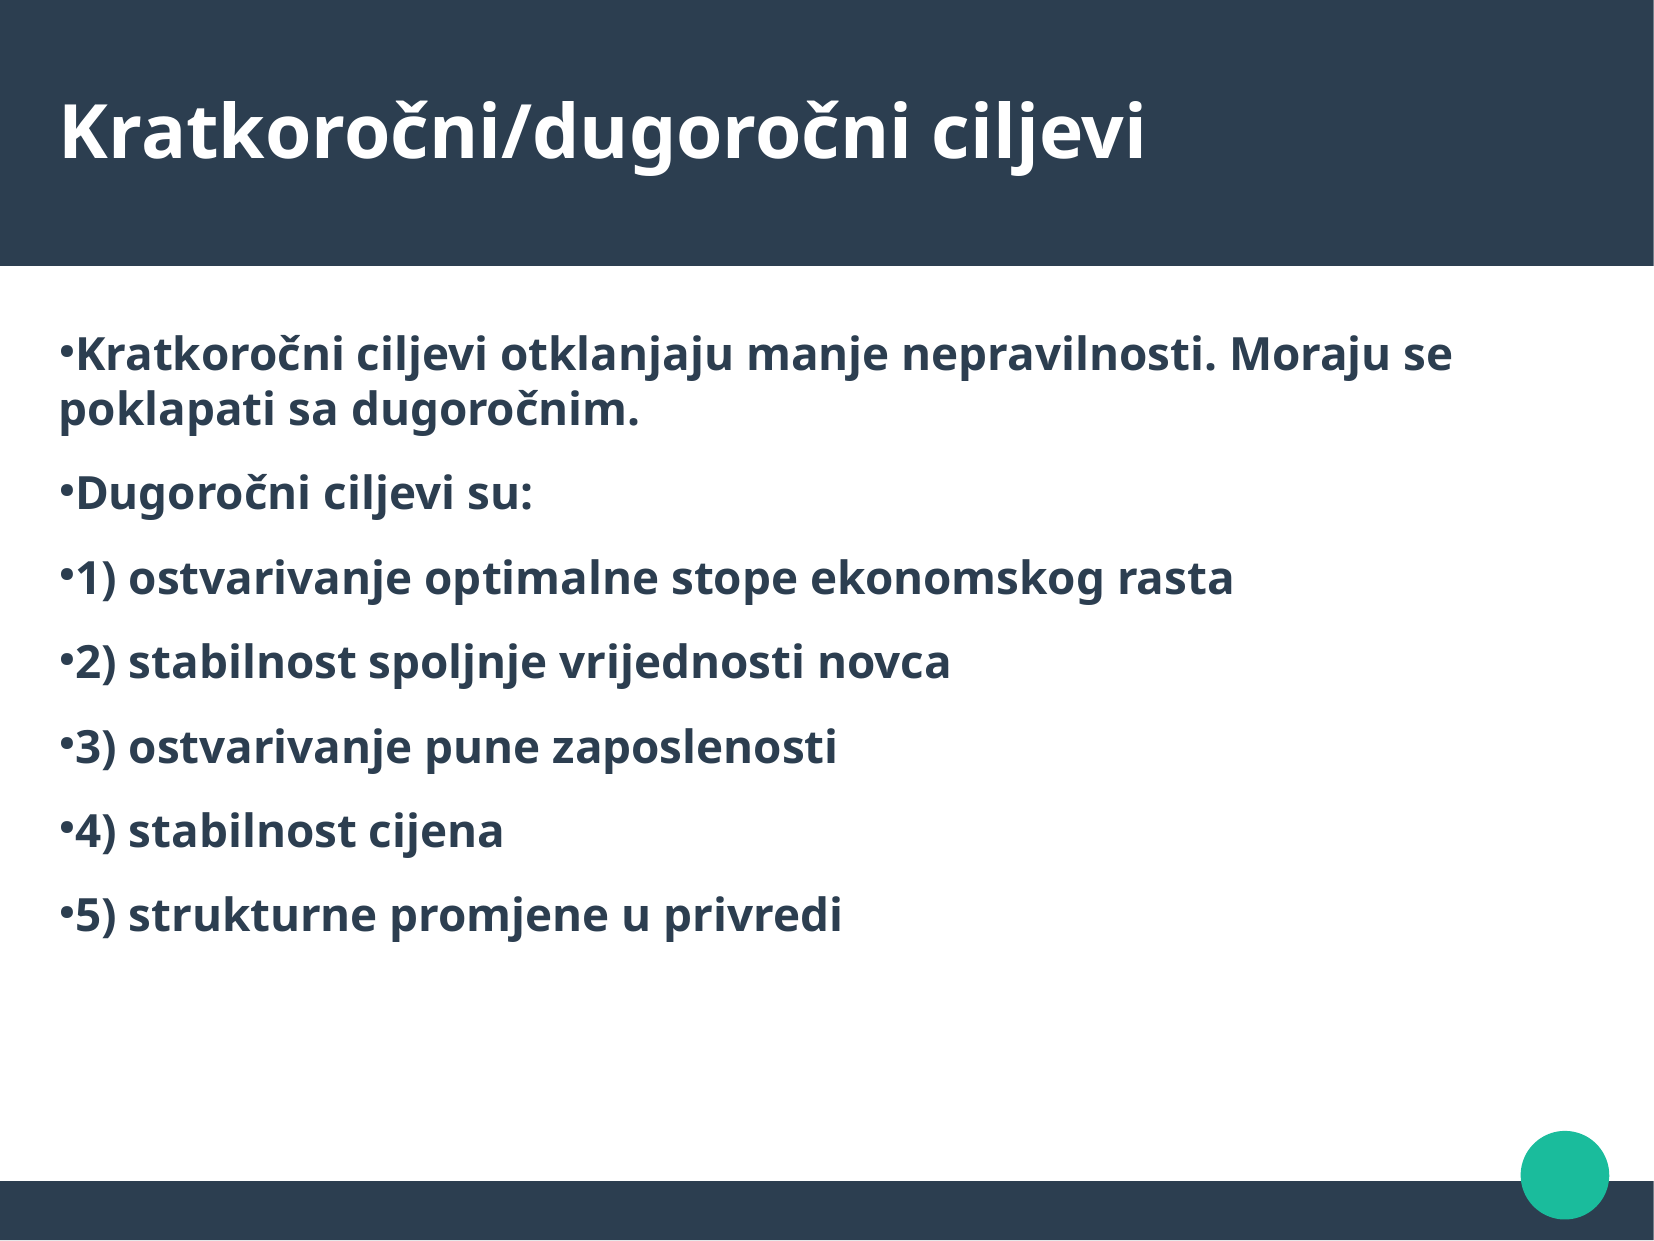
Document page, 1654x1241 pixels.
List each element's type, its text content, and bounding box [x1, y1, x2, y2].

title Kratkoročni/dugoročni ciljevi [59, 49, 1595, 207]
list Kratkoročni ciljevi otklanjaju manje nepravilnosti. Moraju se poklapati sa dugoročnim. Dugoročni ciljevi su: 1) ostvarivanje optimalne stope ekonomskog rasta 2) stabilnost spoljnje vrijednosti novca 3) ostvarivanje pune zaposlenosti 4) stabilnost cijena 5) strukturne promjene u privredi [59, 324, 1595, 1152]
